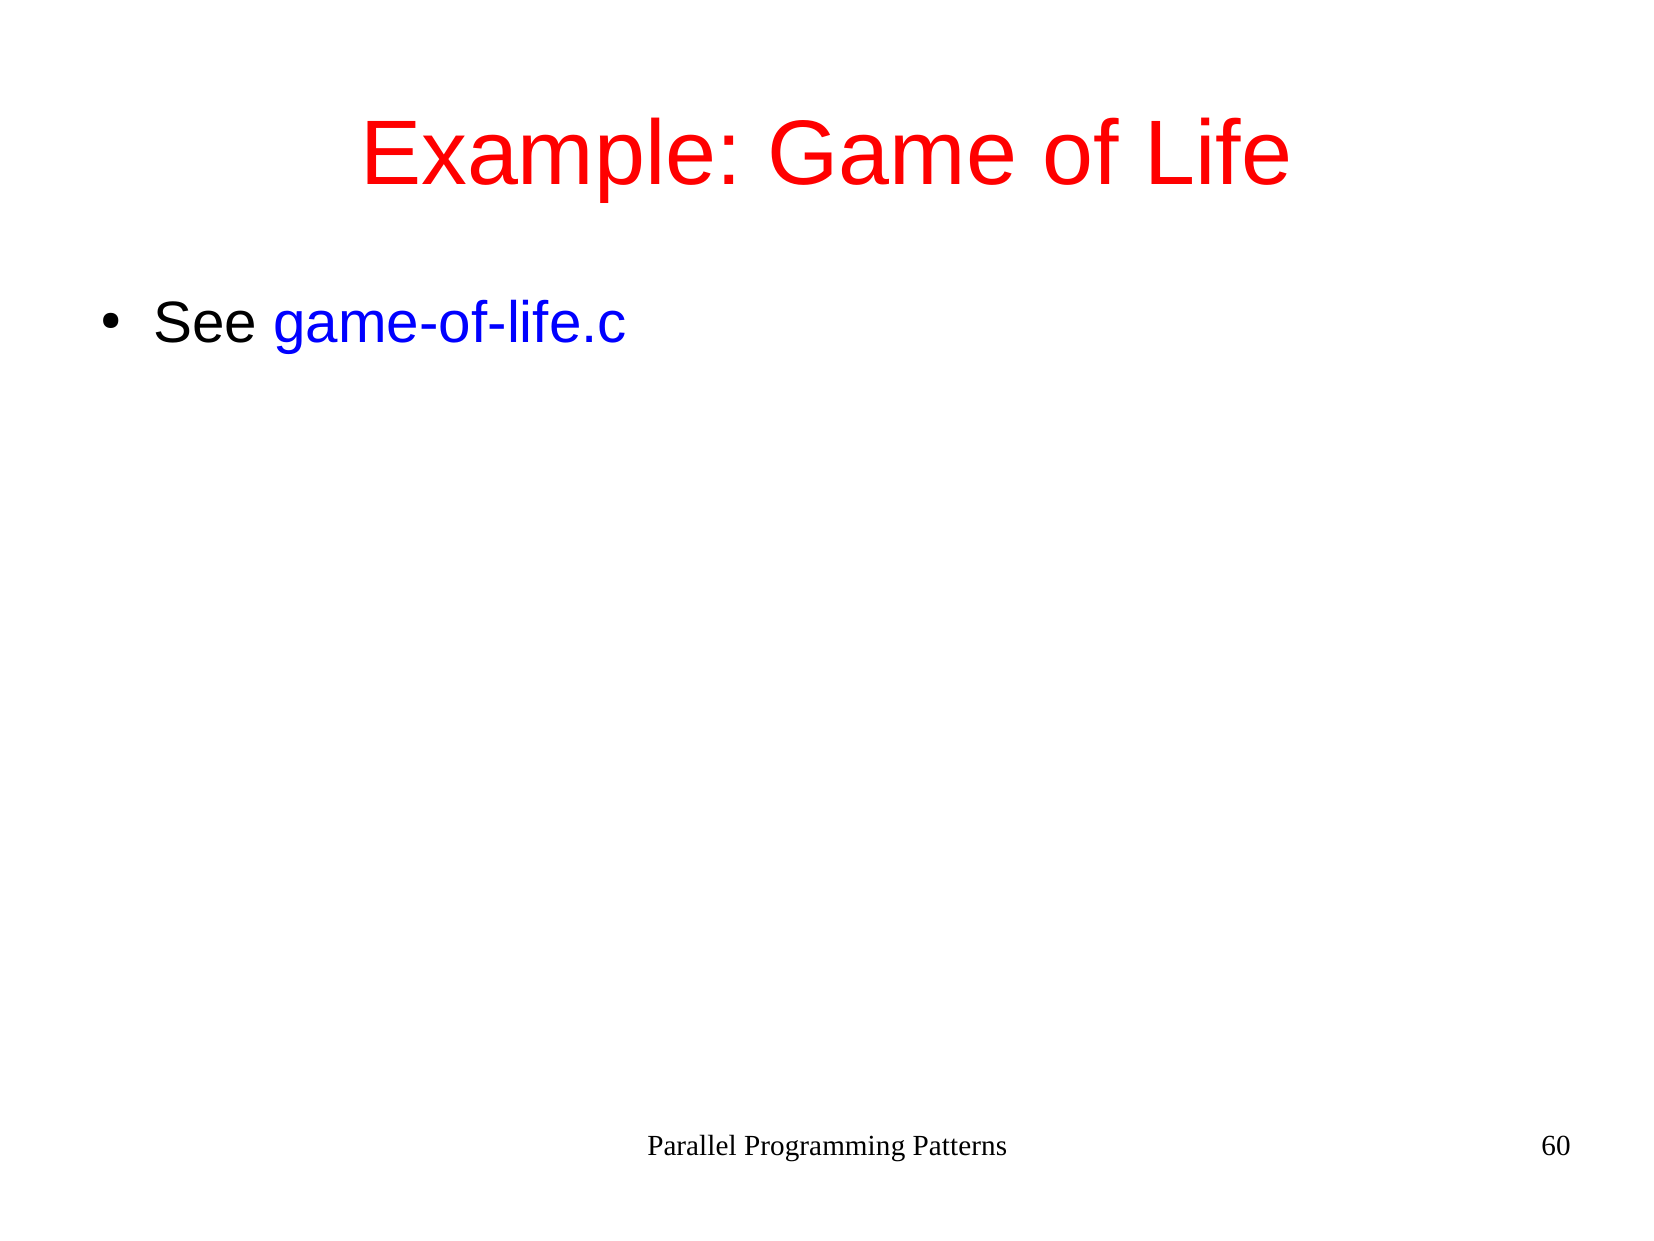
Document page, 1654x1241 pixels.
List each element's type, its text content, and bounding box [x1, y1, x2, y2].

title Example: Game of Life [82, 49, 1571, 257]
list See game-of-life.c [82, 290, 1571, 1109]
